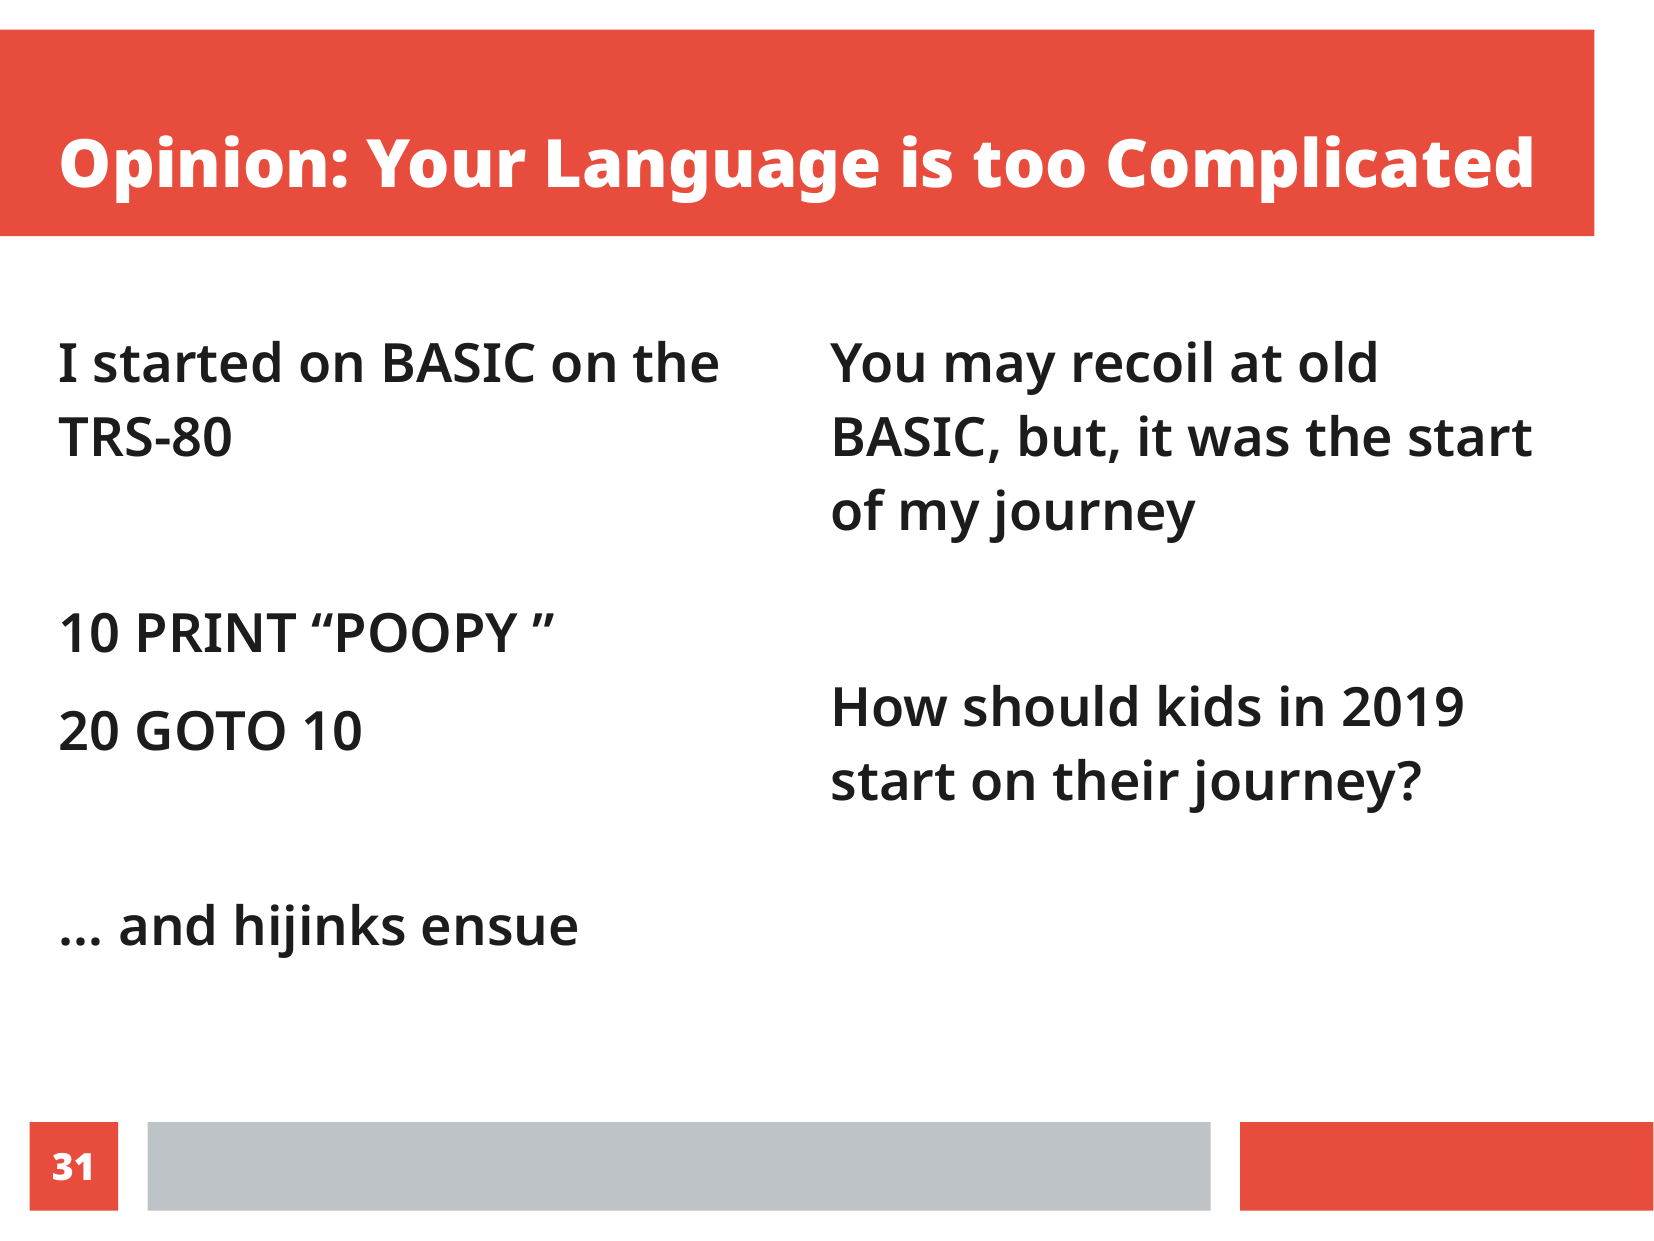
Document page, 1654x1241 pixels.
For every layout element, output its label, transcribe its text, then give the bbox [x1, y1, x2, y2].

title Opinion: Your Language is too Complicated [59, 59, 1595, 207]
list I started on BASIC on the TRS-80 10 PRINT “POOPY ” 20 GOTO 10 … and hijinks ensue [59, 324, 794, 1093]
list You may recoil at old BASIC, but, it was the start of my journey How should kids in 2019 start on their journey? [830, 324, 1566, 1093]
